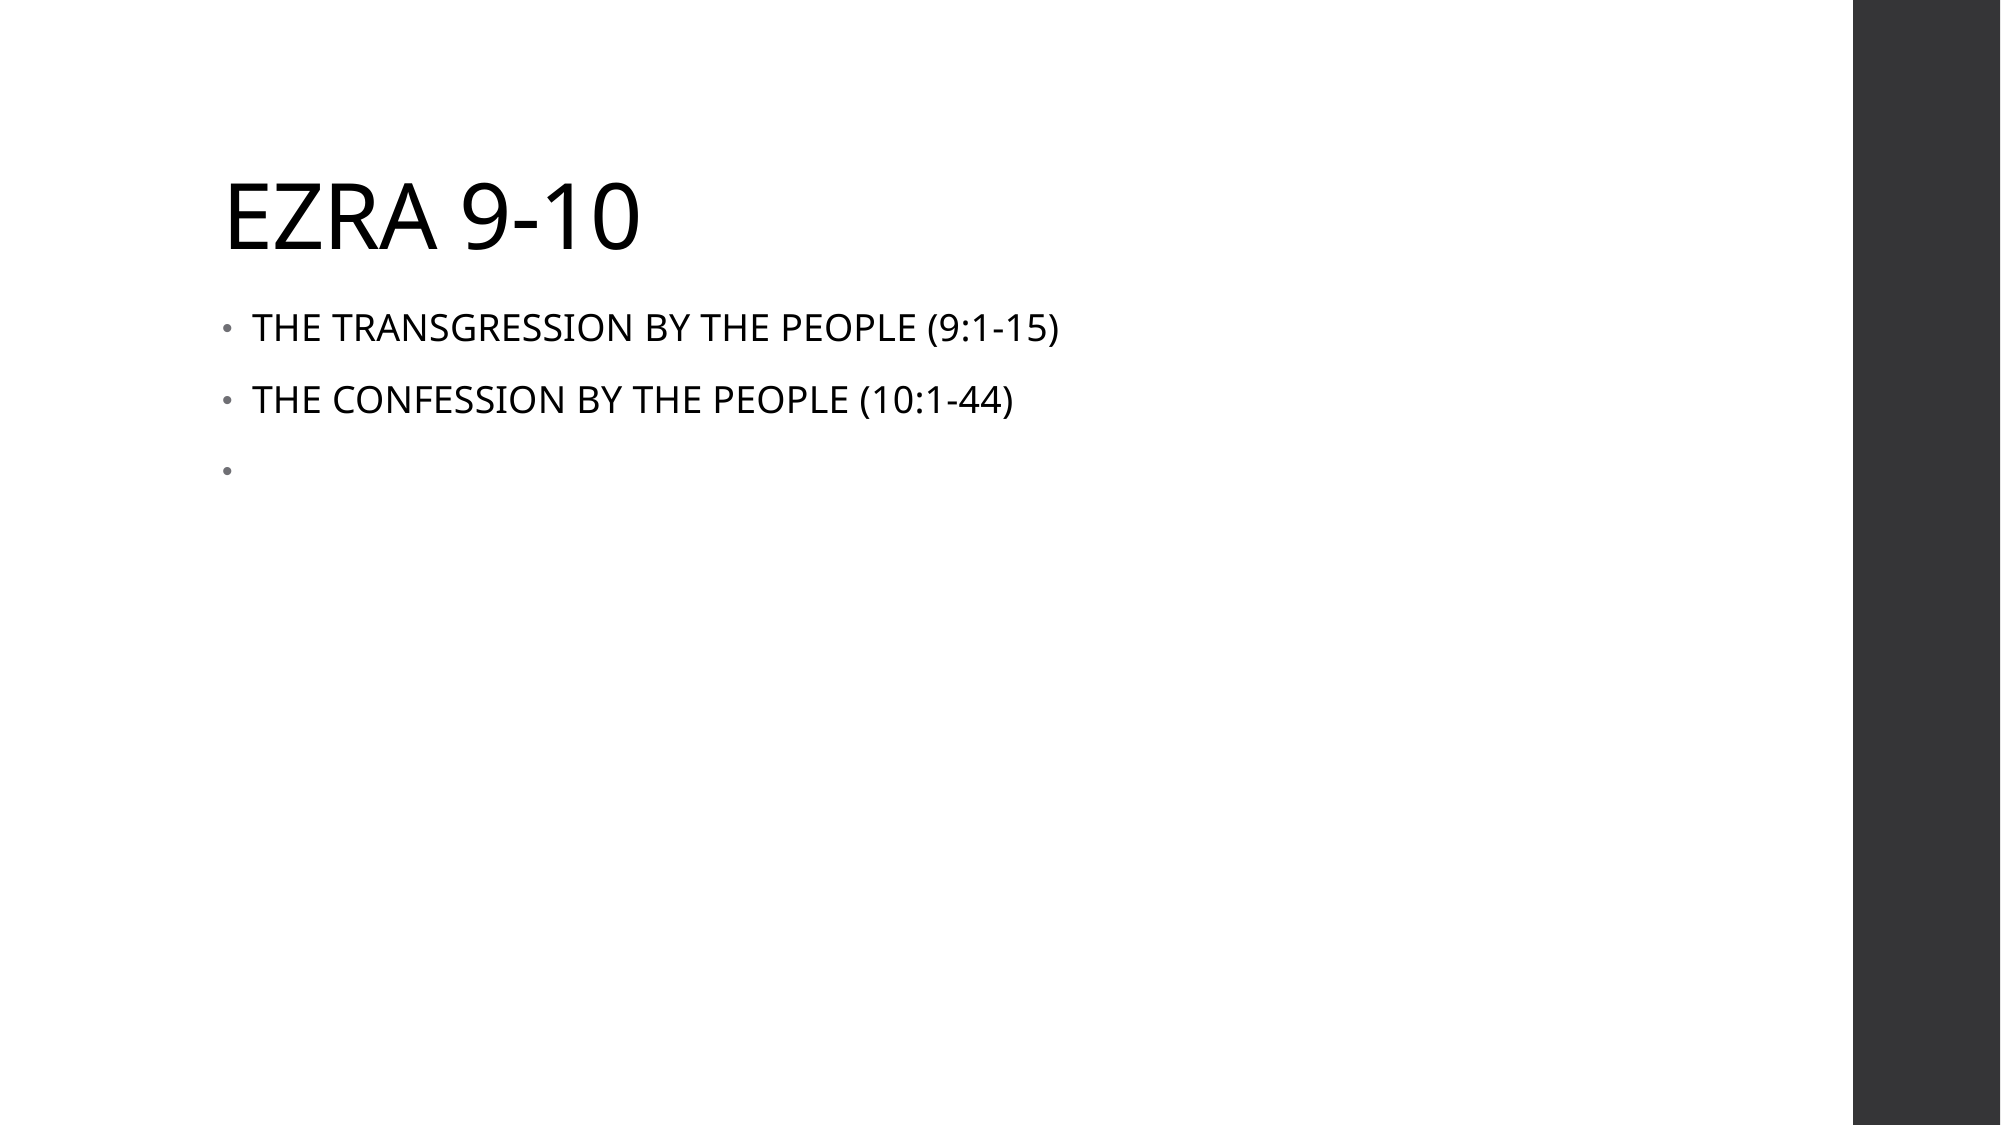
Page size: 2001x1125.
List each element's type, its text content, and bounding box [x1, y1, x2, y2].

list THE TRANSGRESSION BY THE PEOPLE (9:1-15) THE CONFESSION BY THE PEOPLE (10:1-44) [206, 299, 1617, 1014]
title EZRA 9-10 [206, 60, 1797, 278]
